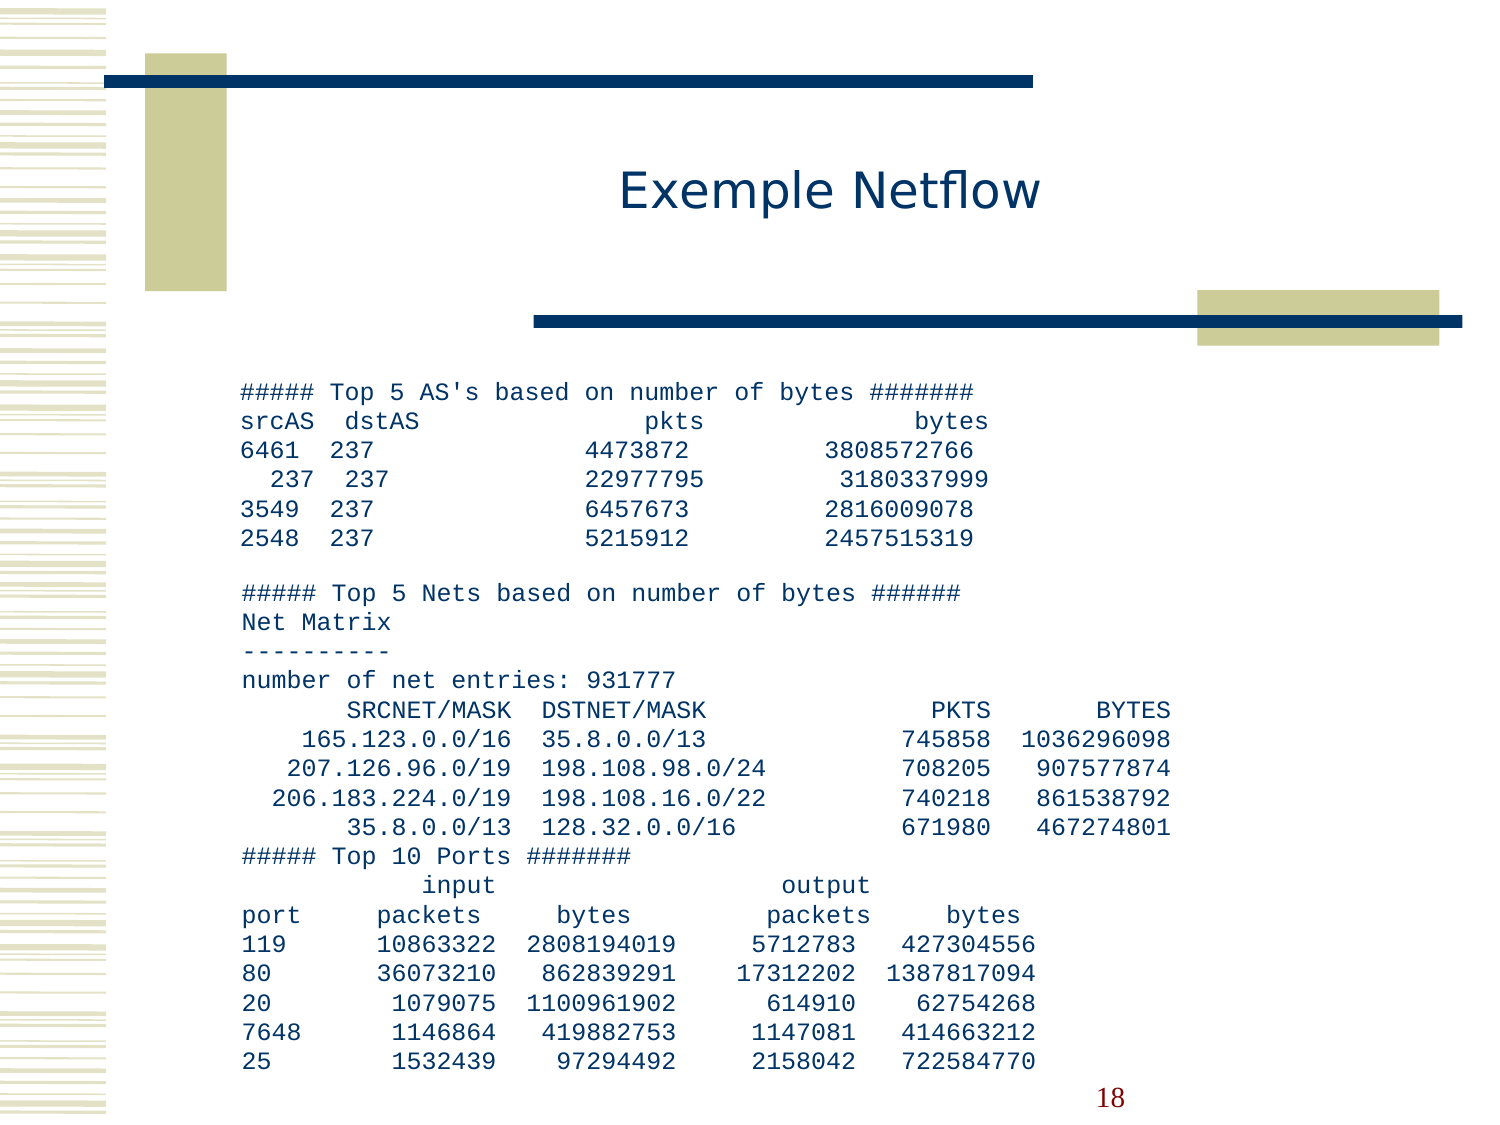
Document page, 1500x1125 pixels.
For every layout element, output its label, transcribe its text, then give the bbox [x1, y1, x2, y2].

text_box ##### Top 5 AS's based on number of bytes ####### srcAS dstAS pkts bytes 6461 237 4473872 3808572766 237 237 22977795 3180337999 3549 237 6457673 2816009078 2548 237 5215912 2457515319 [225, 369, 1271, 561]
title Exemple Netflow [225, 99, 1437, 289]
text_box ##### Top 5 Nets based on number of bytes ###### Net Matrix ---------- number of net entries: 931777 SRCNET/MASK DSTNET/MASK PKTS BYTES 165.123.0.0/16 35.8.0.0/13 745858 1036296098 207.126.96.0/19 198.108.98.0/24 708205 907577874 206.183.224.0/19 198.108.16.0/22 740218 861538792 35.8.0.0/13 128.32.0.0/16 671980 467274801 ##### Top 10 Ports ####### input output port packets bytes packets bytes 119 10863322 2808194019 5712783 427304556 80 36073210 862839291 17312202 1387817094 20 1079075 1100961902 614910 62754268 7648 1146864 419882753 1147081 414663212 25 1532439 97294492 2158042 722584770 [226, 570, 1232, 1084]
